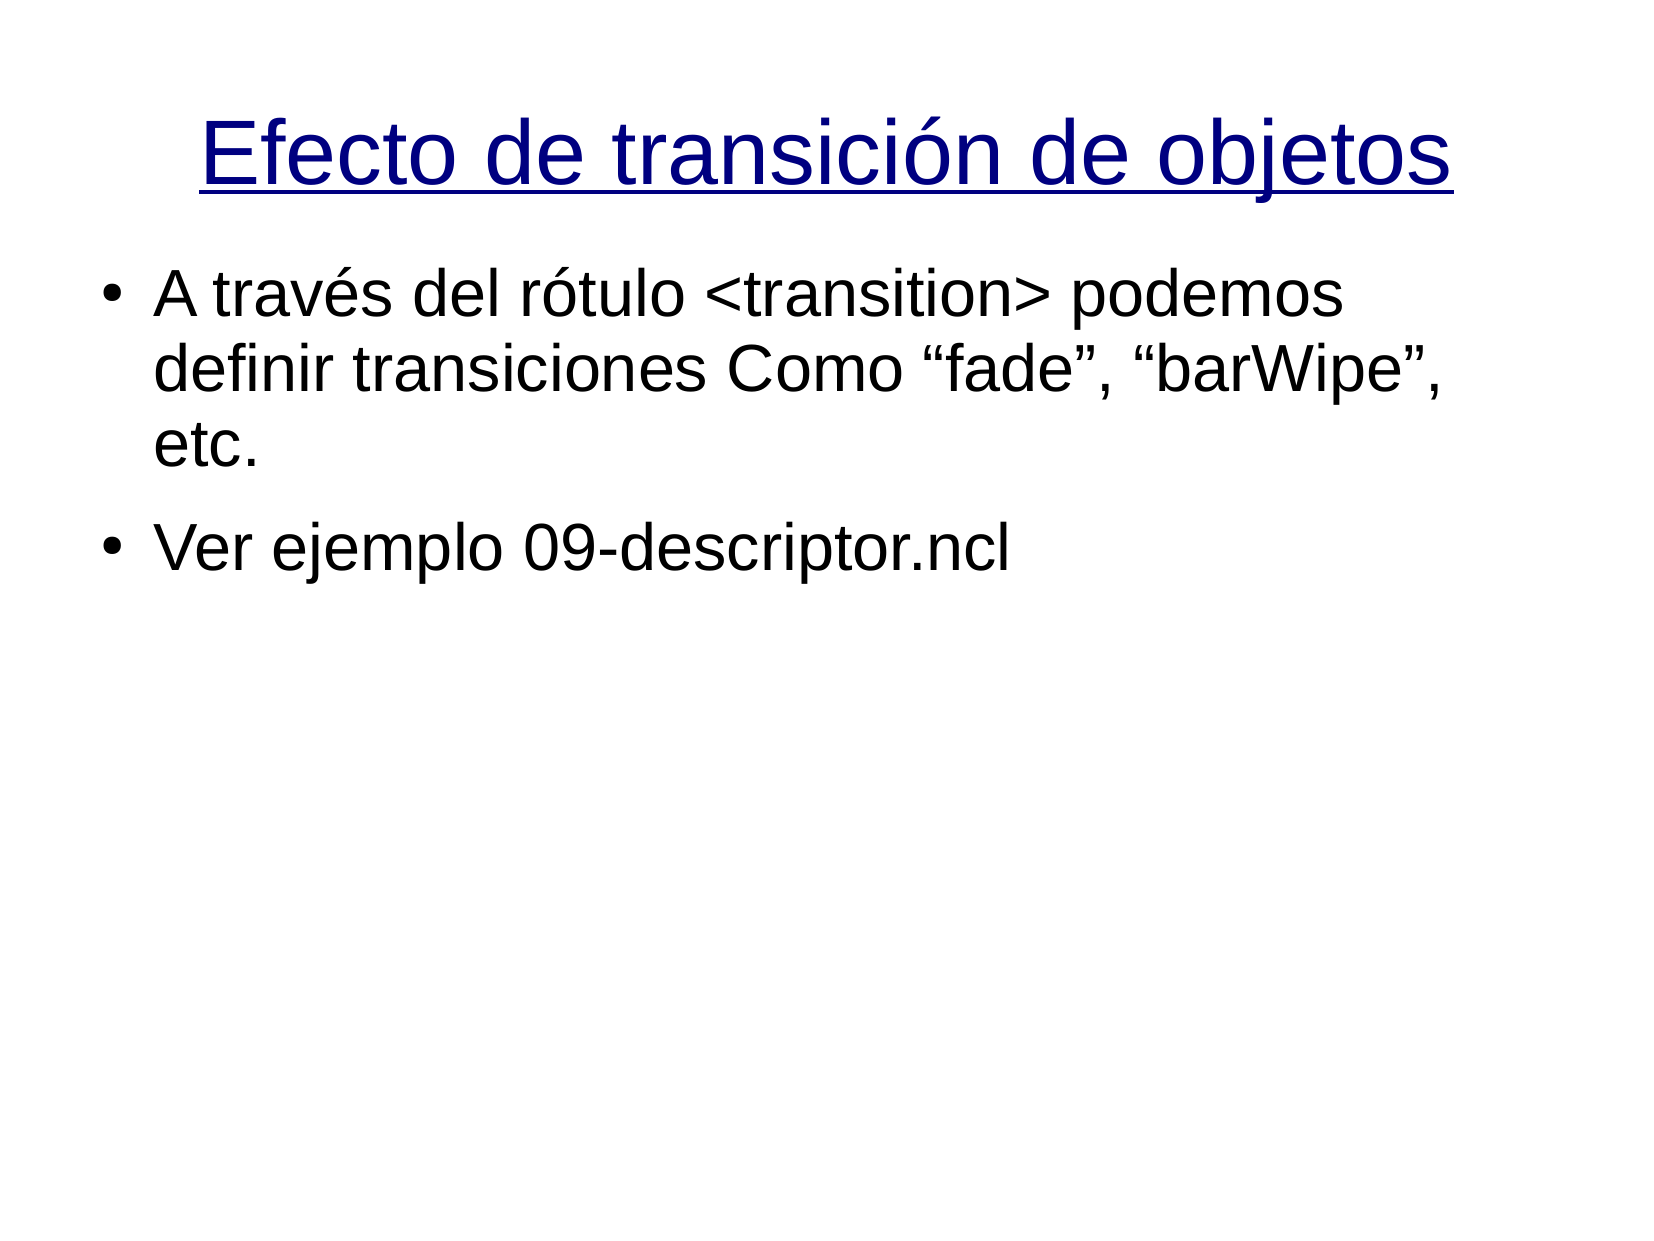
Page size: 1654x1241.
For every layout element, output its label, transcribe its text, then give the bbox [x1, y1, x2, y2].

title Efecto de transición de objetos [82, 49, 1571, 257]
list A través del rótulo <transition> podemos definir transiciones Como “fade”, “barWipe”, etc. Ver ejemplo 09-descriptor.ncl [82, 256, 1538, 976]
